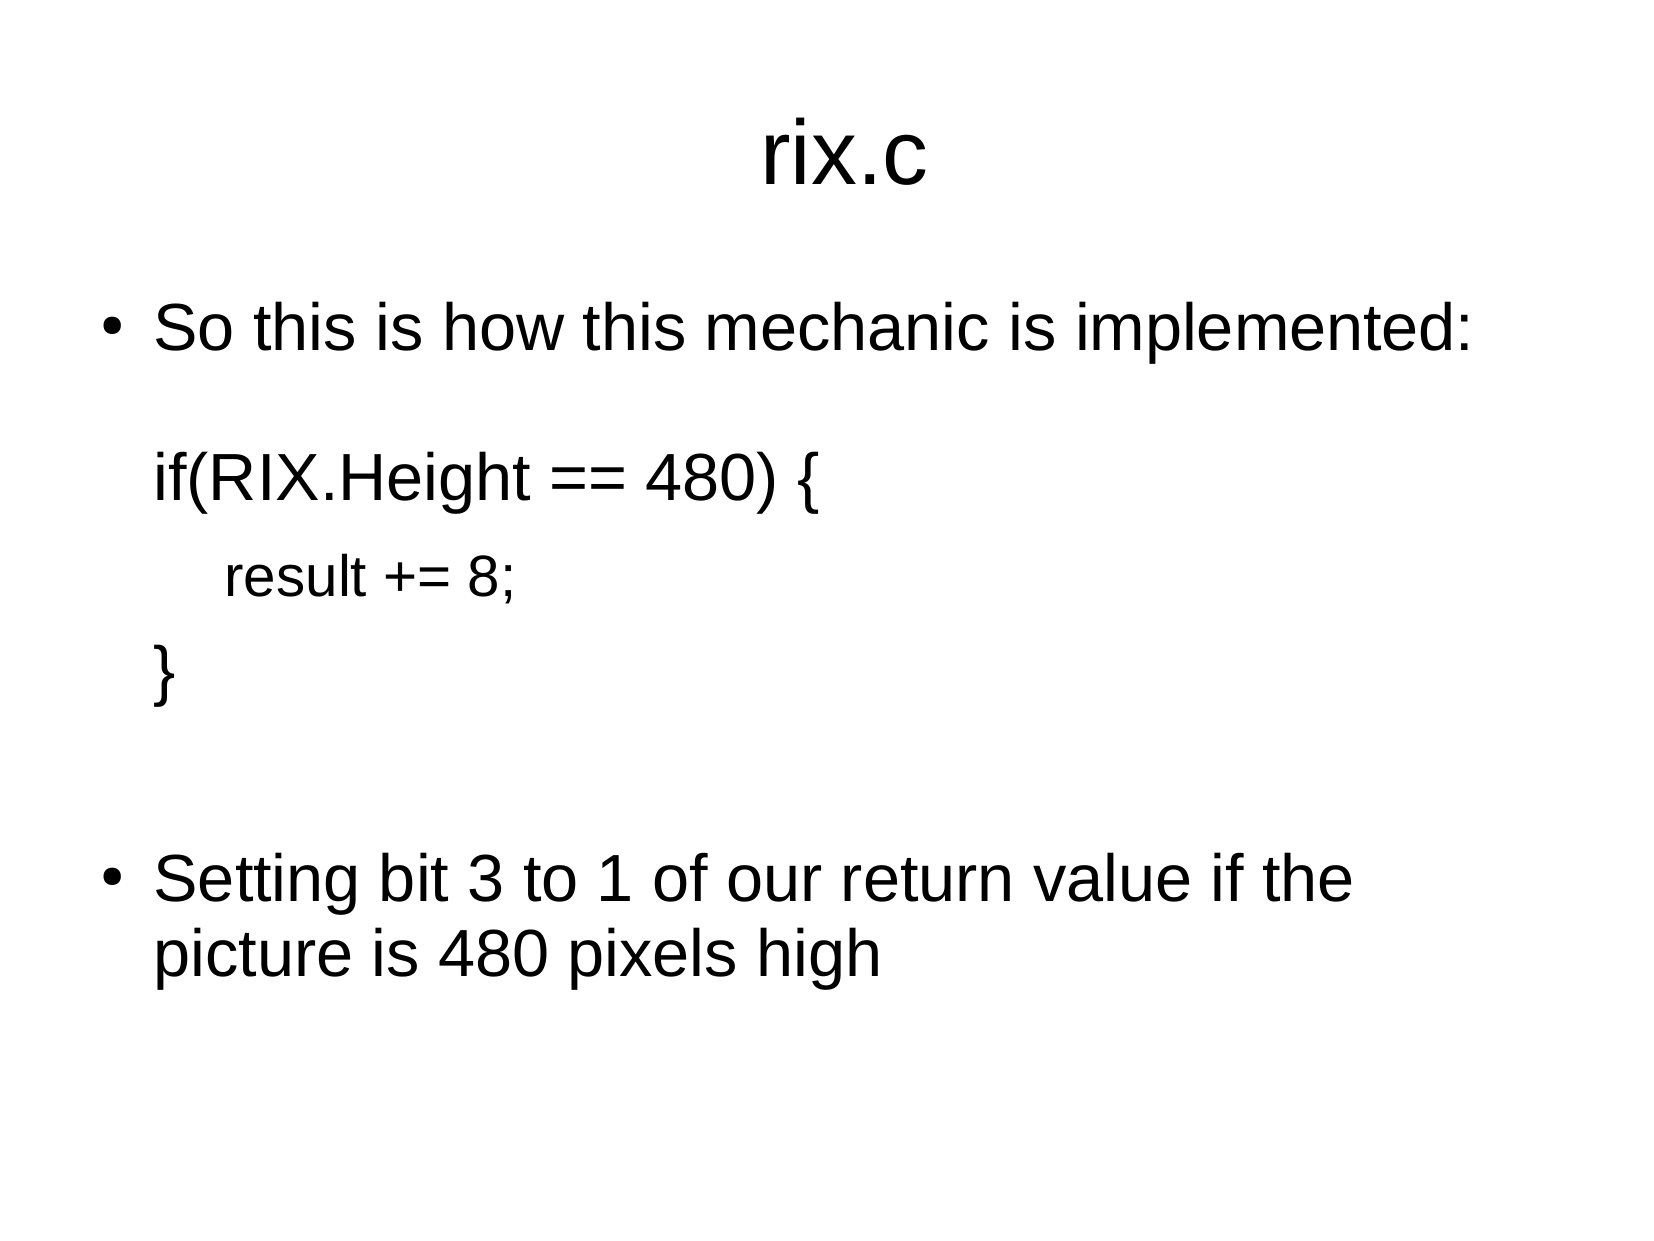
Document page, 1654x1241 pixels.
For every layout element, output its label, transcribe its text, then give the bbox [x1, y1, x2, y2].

list So this is how this mechanic is implemented: if(RIX.Height == 480) { result += 8; } Setting bit 3 to 1 of our return value if the picture is 480 pixels high [82, 290, 1571, 1010]
title rix.c [82, 49, 1571, 257]
